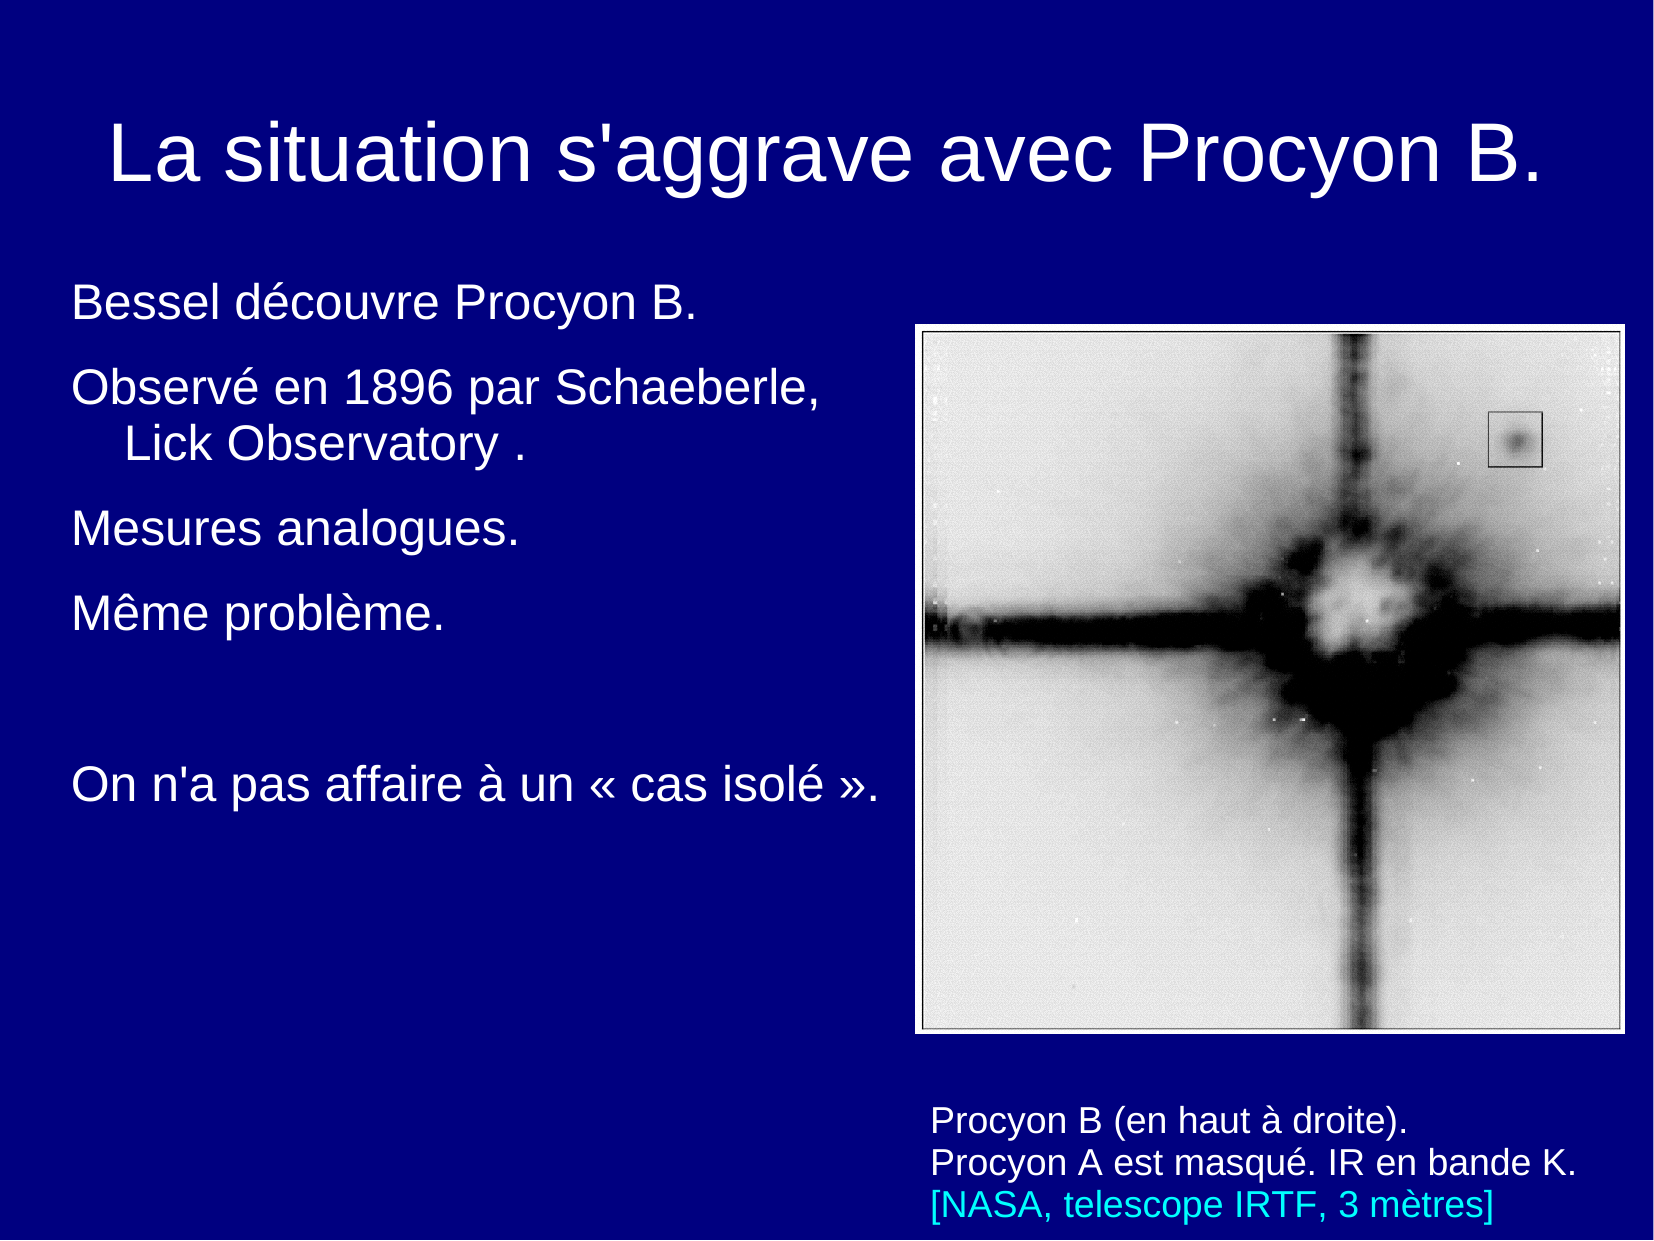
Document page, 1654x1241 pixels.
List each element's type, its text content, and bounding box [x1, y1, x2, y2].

picture [915, 324, 1625, 1034]
title La situation s'aggrave avec Procyon B. [82, 49, 1571, 257]
list Bessel découvre Procyon B. Observé en 1896 par Schaeberle, Lick Observatory . Mesures analogues. Même problème. On n'a pas affaire à un « cas isolé ». [53, 274, 916, 1093]
text_box Procyon B (en haut à droite). Procyon A est masqué. IR en bande K. [NASA, telescope IRTF, 3 mètres] [915, 1092, 1593, 1234]
